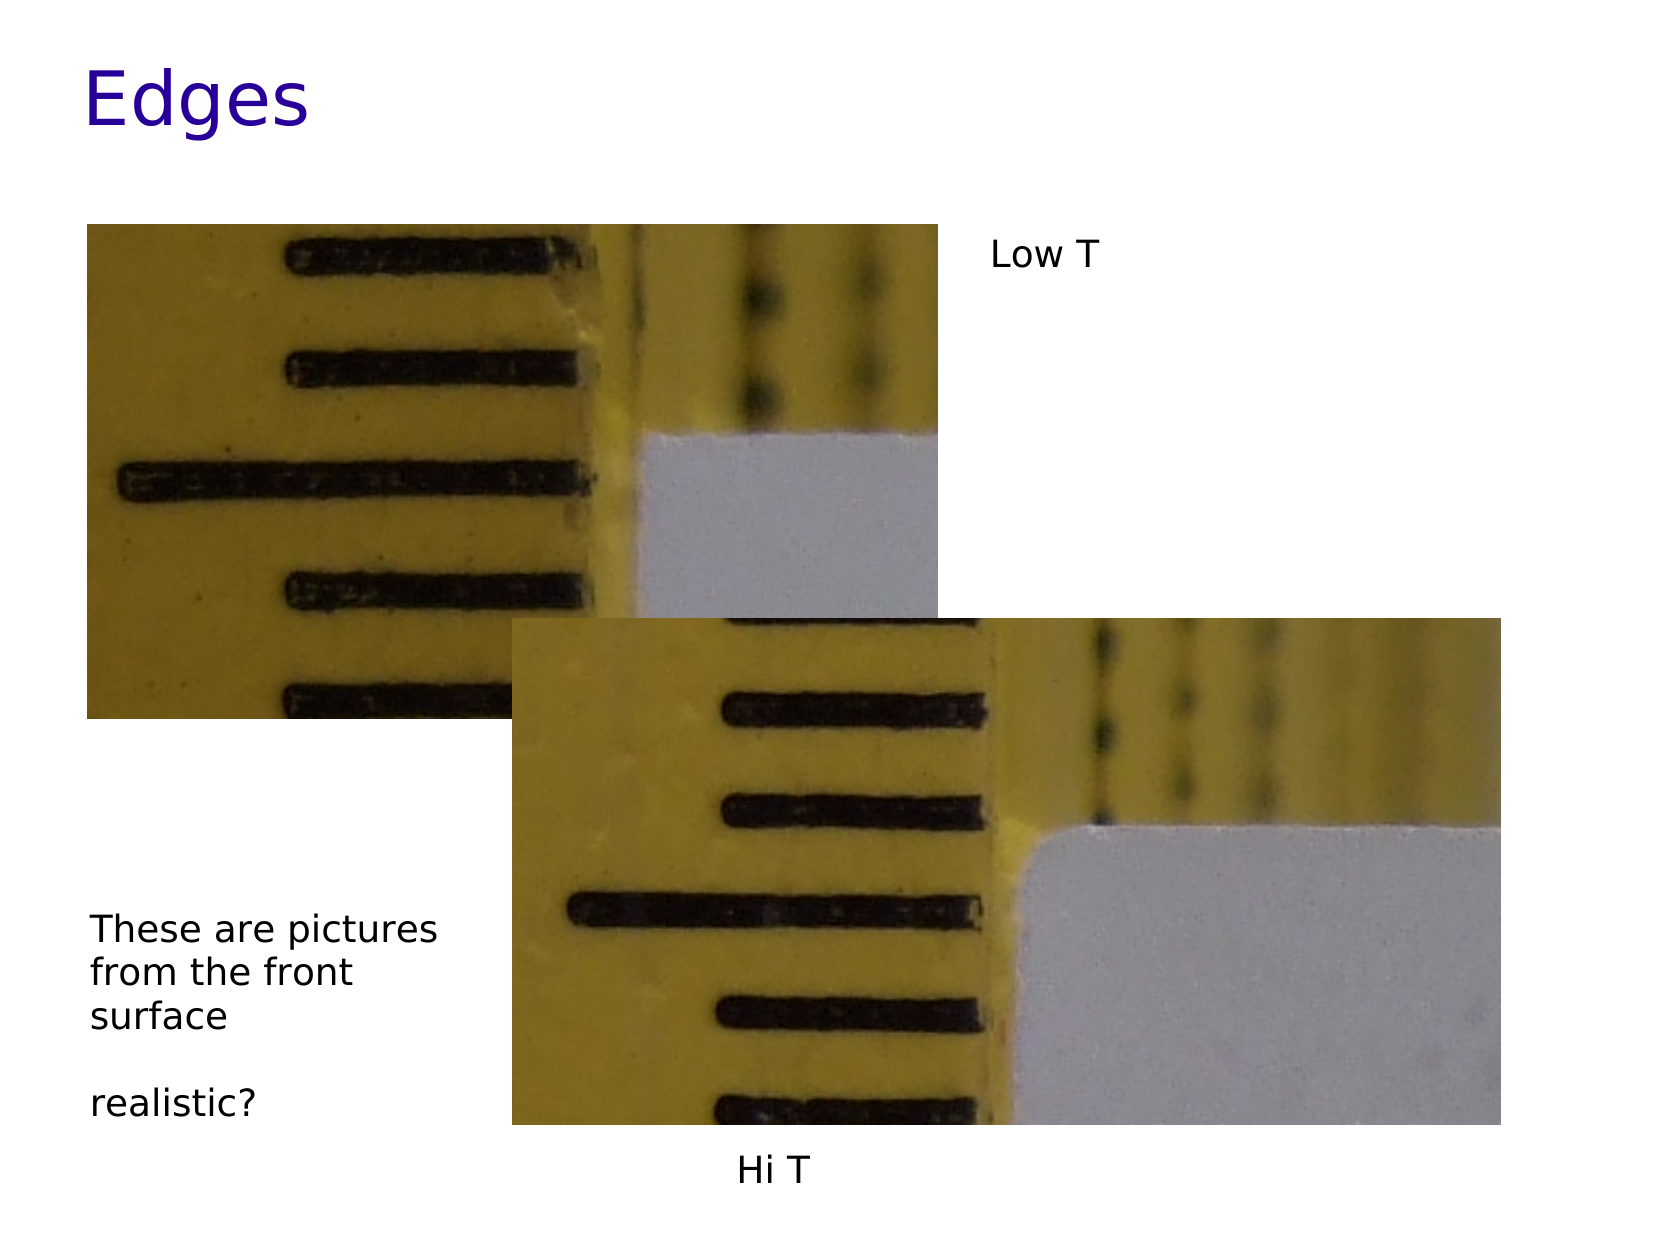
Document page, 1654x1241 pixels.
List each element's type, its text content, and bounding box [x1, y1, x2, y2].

text_box Low T [975, 225, 1115, 284]
text_box These are pictures from the front surface realistic? [75, 900, 454, 1133]
picture [87, 224, 1501, 1126]
text_box Hi T [721, 1141, 826, 1201]
title Edges [82, 49, 1571, 151]
